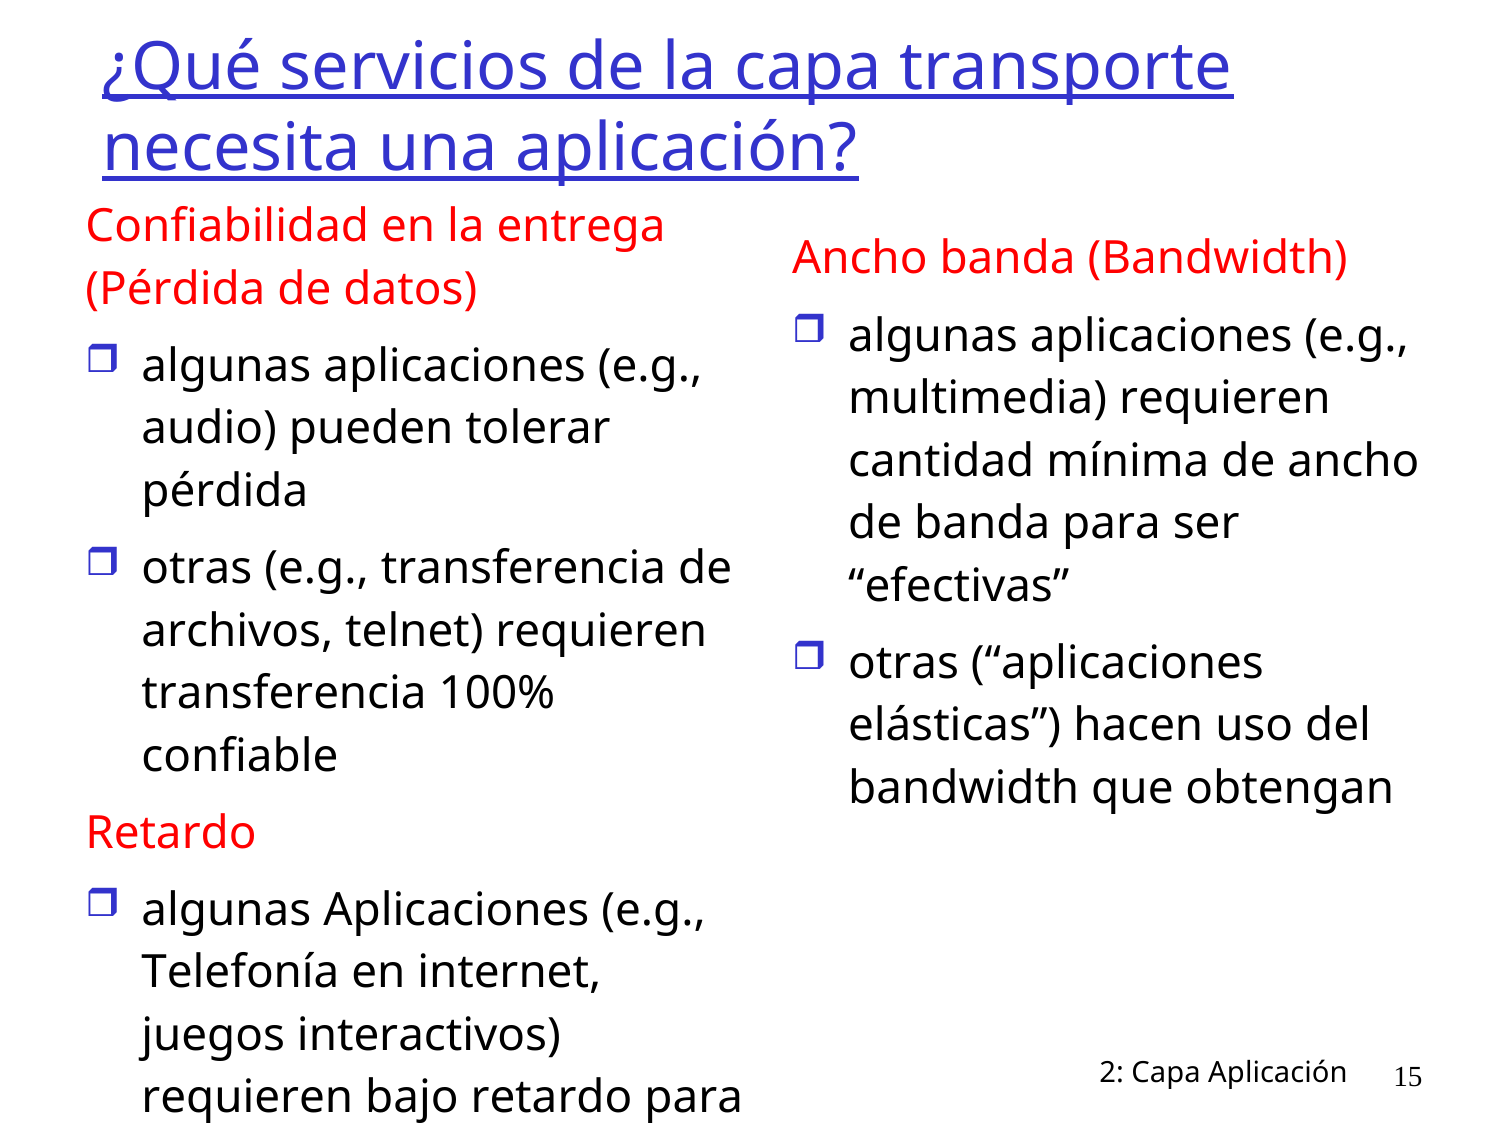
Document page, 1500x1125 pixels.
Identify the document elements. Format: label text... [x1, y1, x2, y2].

title ¿Qué servicios de la capa transporte necesita una aplicación? [87, 15, 1463, 196]
list Ancho banda (Bandwidth) algunas aplicaciones (e.g., multimedia) requieren cantidad mínima de ancho de banda para ser “efectivas” otras (“aplicaciones elásticas”) hacen uso del bandwidth que obtengan [792, 224, 1464, 734]
list Confiabilidad en la entrega (Pérdida de datos) algunas aplicaciones (e.g., audio) pueden tolerar pérdida otras (e.g., transferencia de archivos, telnet) requieren transferencia 100% confiable Retardo algunas Aplicaciones (e.g., Telefonía en internet, juegos interactivos) requieren bajo retardo para ser “efectivas” [79, 192, 751, 1051]
